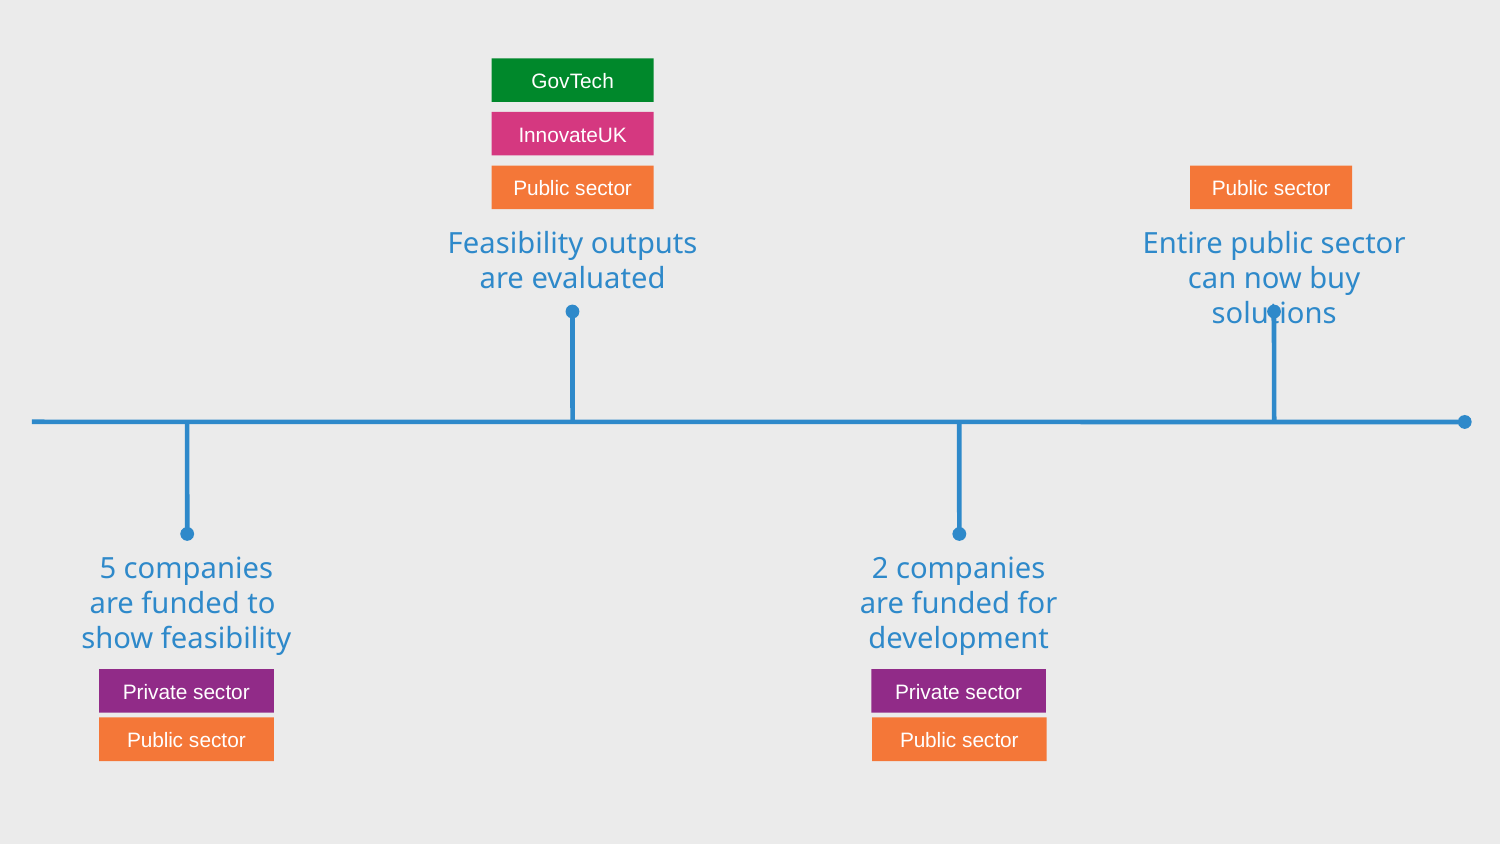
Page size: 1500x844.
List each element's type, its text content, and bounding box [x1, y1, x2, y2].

text_box GovTech [491, 58, 654, 102]
text_box 5 companies are funded to show feasibility [31, 534, 342, 665]
text_box InnovateUK [491, 111, 654, 156]
text_box Public sector [99, 717, 274, 762]
text_box Public sector [1190, 165, 1353, 210]
text_box Entire public sector can now buy solutions [1119, 209, 1429, 311]
text_box Private sector [871, 669, 1046, 713]
text_box 2 companies are funded for development [803, 534, 1114, 665]
text_box Feasibility outputs are evaluated [417, 209, 728, 311]
text_box Private sector [99, 669, 274, 713]
text_box Public sector [491, 165, 654, 210]
text_box Public sector [872, 717, 1047, 762]
